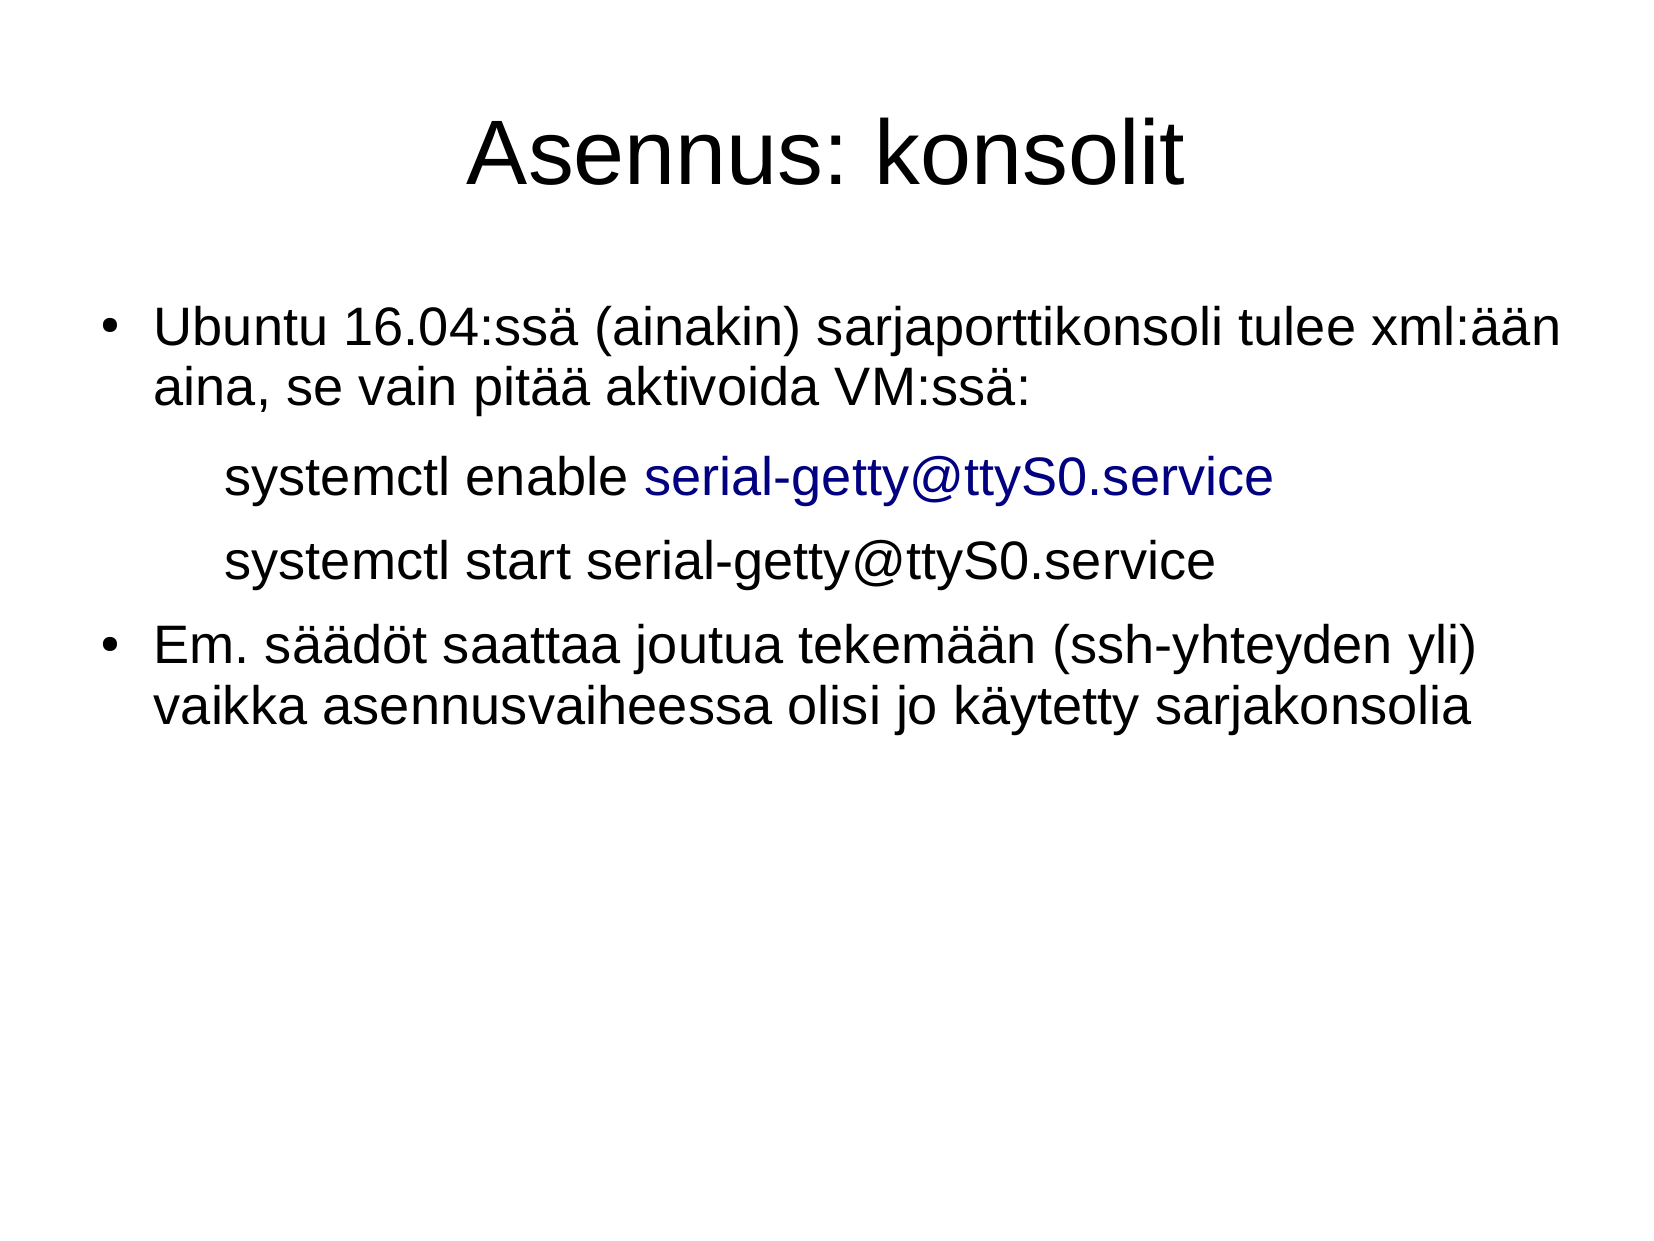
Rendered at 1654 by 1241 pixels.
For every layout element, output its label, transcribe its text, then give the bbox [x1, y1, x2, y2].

list Ubuntu 16.04:ssä (ainakin) sarjaporttikonsoli tulee xml:ään aina, se vain pitää aktivoida VM:ssä: systemctl enable serial-getty@ttyS0.service systemctl start serial-getty@ttyS0.service Em. säädöt saattaa joutua tekemään (ssh-yhteyden yli) vaikka asennusvaiheessa olisi jo käytetty sarjakonsolia [82, 296, 1571, 1016]
title Asennus: konsolit [82, 49, 1571, 257]
